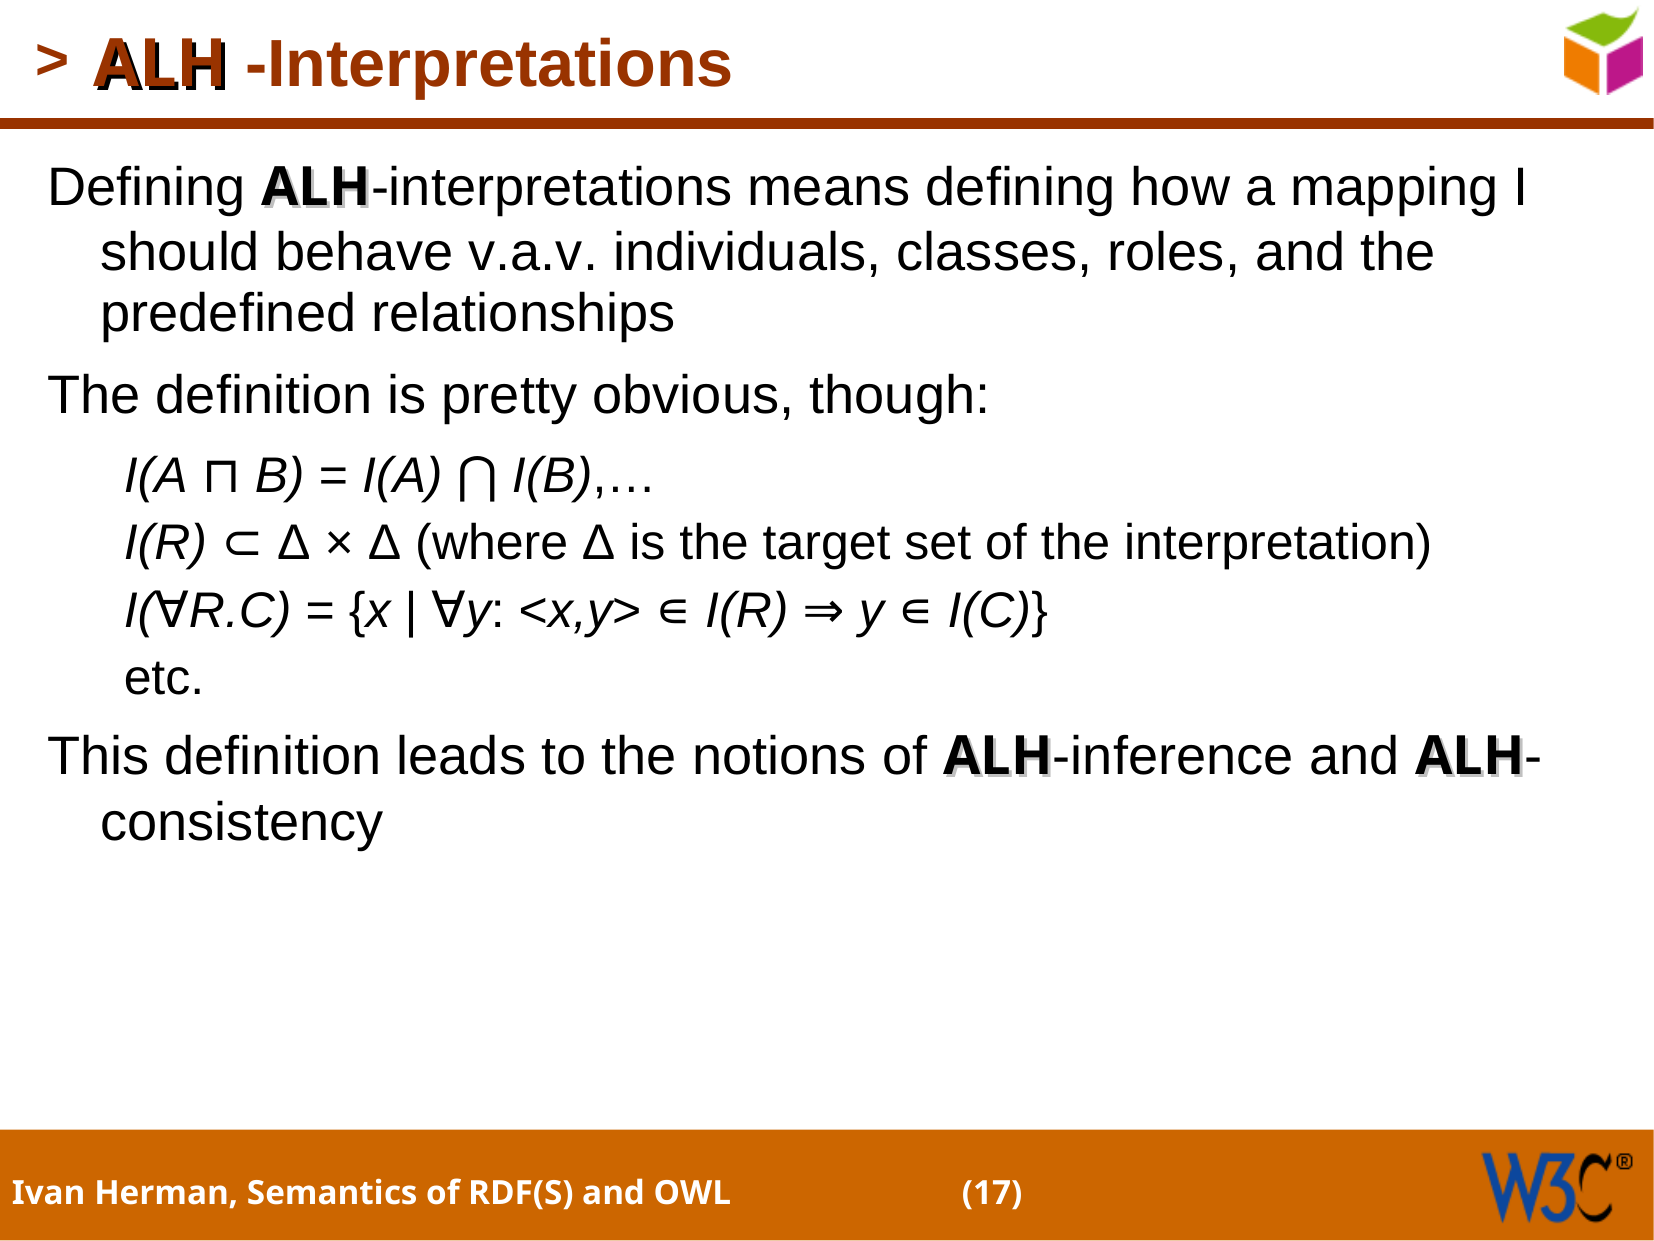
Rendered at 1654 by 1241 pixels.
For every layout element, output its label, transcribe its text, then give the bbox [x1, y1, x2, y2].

list Defining ALH-interpretations means defining how a mapping I should behave v.a.v. individuals, classes, roles, and the predefined relationships The definition is pretty obvious, though: I(A ⊓ B) = I(A) ⋂ I(B),… I(R) ⊂ Δ × Δ (where Δ is the target set of the interpretation) I(∀R.C) = {x | ∀y: <x,y> ∊ I(R) ⇒ y ∊ I(C)} etc. This definition leads to the notions of ALH-inference and ALH-consistency [29, 147, 1624, 1119]
title ALH -Interpretations [93, 7, 1493, 111]
picture [1564, 5, 1643, 95]
picture [1477, 1149, 1639, 1228]
